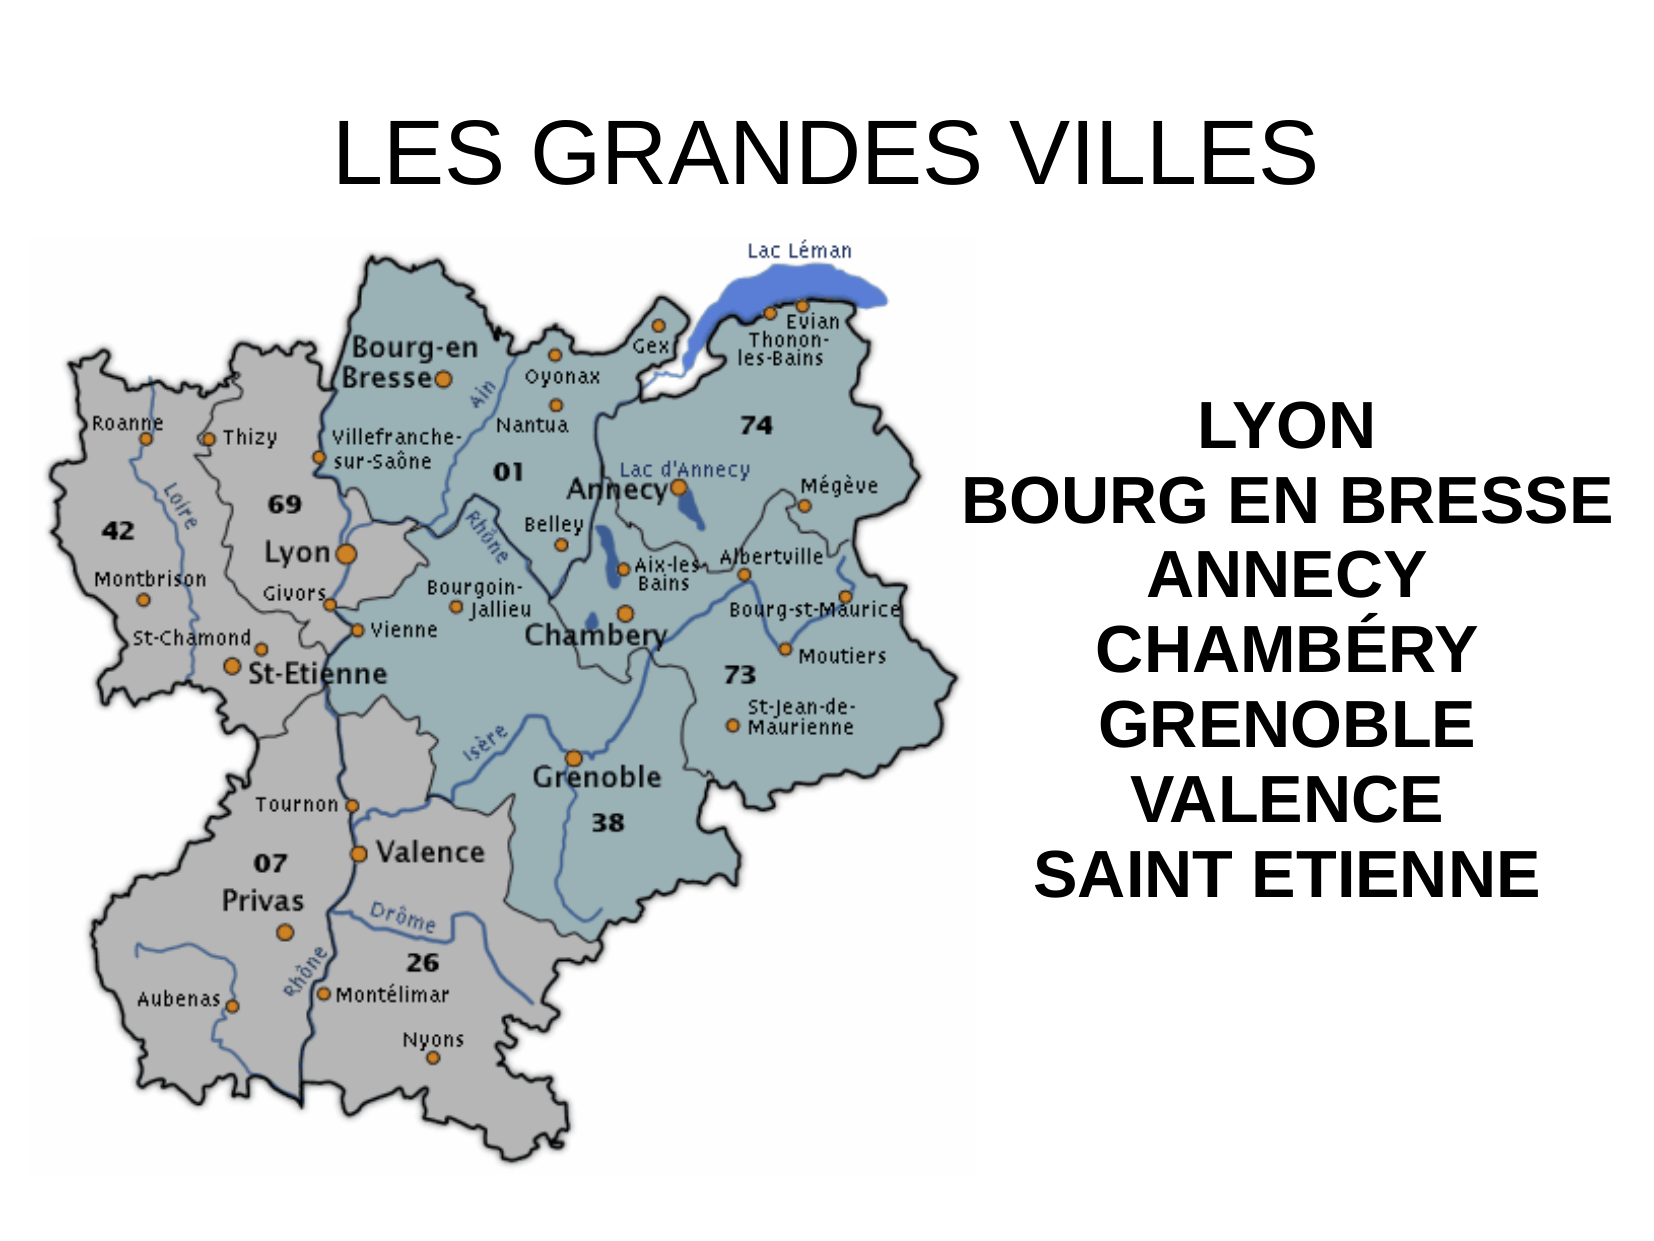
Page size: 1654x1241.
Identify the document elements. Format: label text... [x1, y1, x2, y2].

title LES GRANDES VILLES [82, 56, 1571, 250]
subtitle LYON BOURG EN BRESSE ANNECY CHAMBÉRY GRENOBLE VALENCE SAINT ETIENNE [915, 265, 1625, 1034]
picture [29, 236, 975, 1175]
